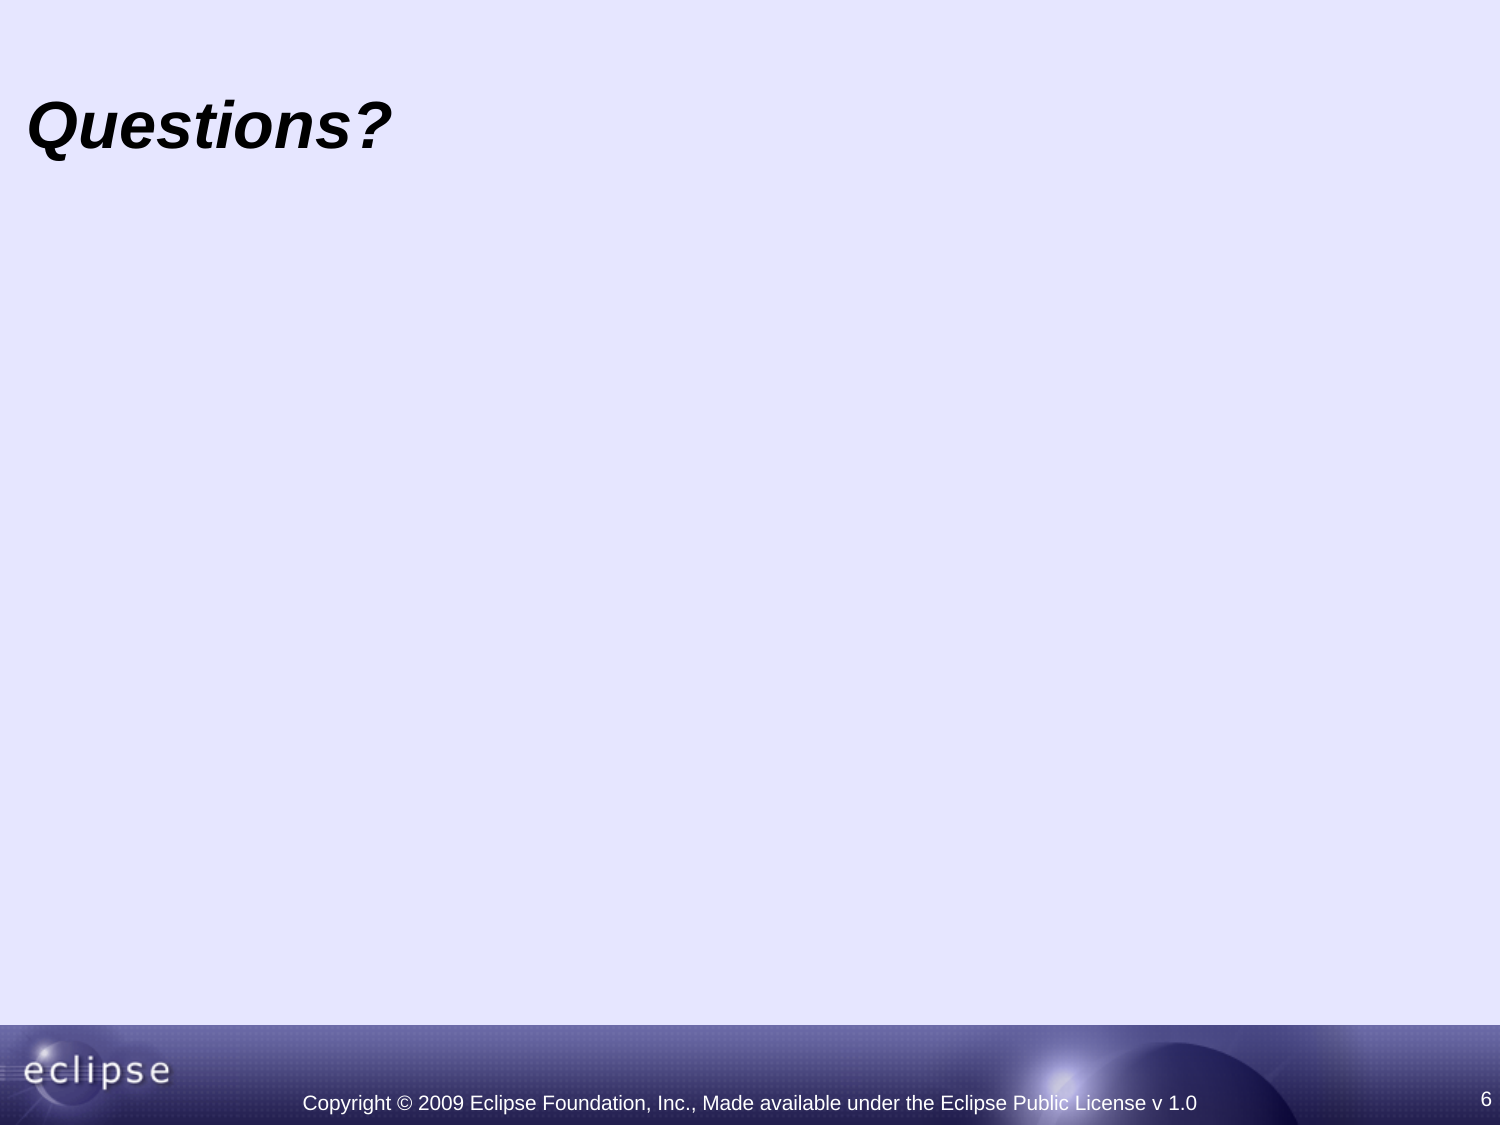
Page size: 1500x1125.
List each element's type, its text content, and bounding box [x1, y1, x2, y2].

picture [0, 1025, 1500, 1125]
title Questions? [26, 77, 1474, 179]
